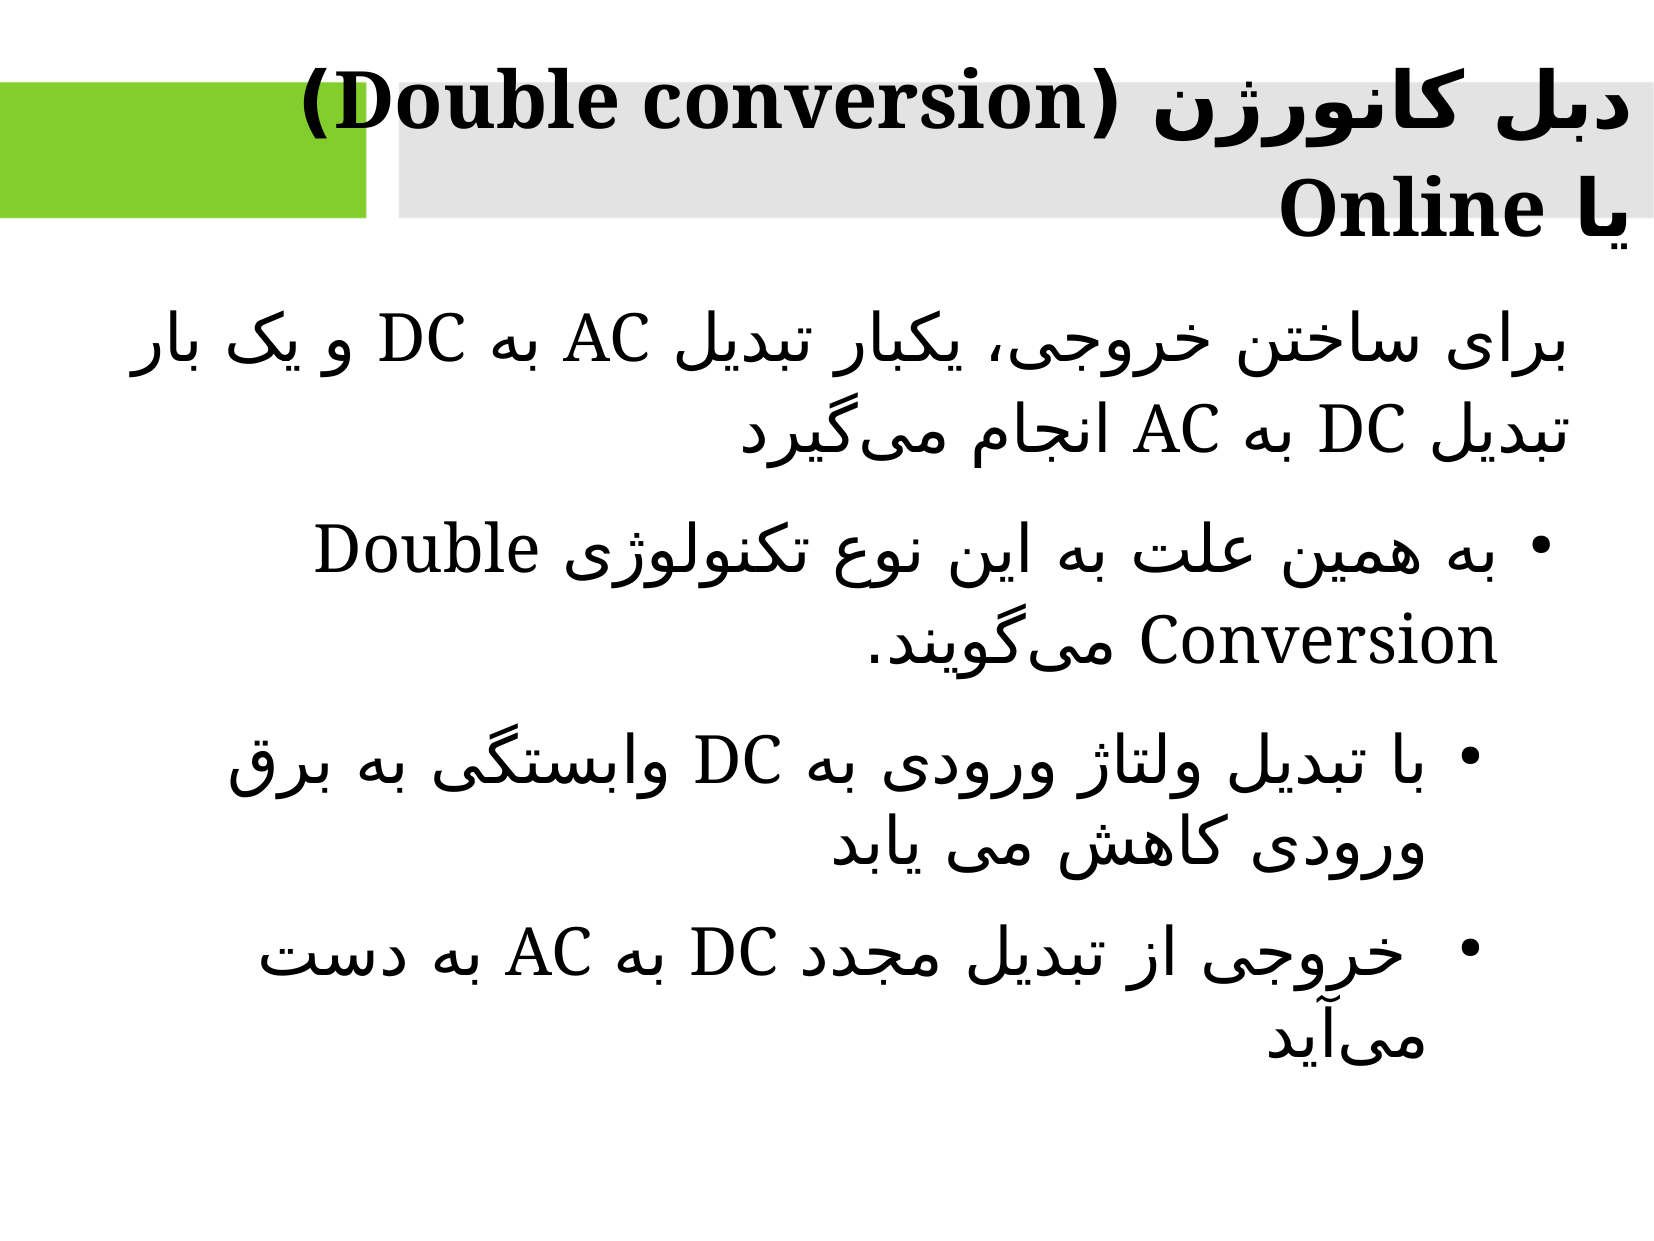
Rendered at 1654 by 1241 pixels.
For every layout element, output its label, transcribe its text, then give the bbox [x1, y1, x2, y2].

list برای ساختن خروجی، یکبار تبدیل AC به DC و یک بار تبدیل DC به AC انجام می‌گیرد به همین علت به این نوع تکنولوژی Double Conversion می‌‌گویند. با تبدیل ولتاژ ورودی به DC وابستگی به برق ورودی کاهش می یابد خروجی از تبدیل مجدد DC به AC به دست می‌آید [82, 290, 1571, 1182]
title دبل کانورژن (Double conversion) یا Online [251, 47, 1654, 256]
picture [0, 0, 1654, 1241]
